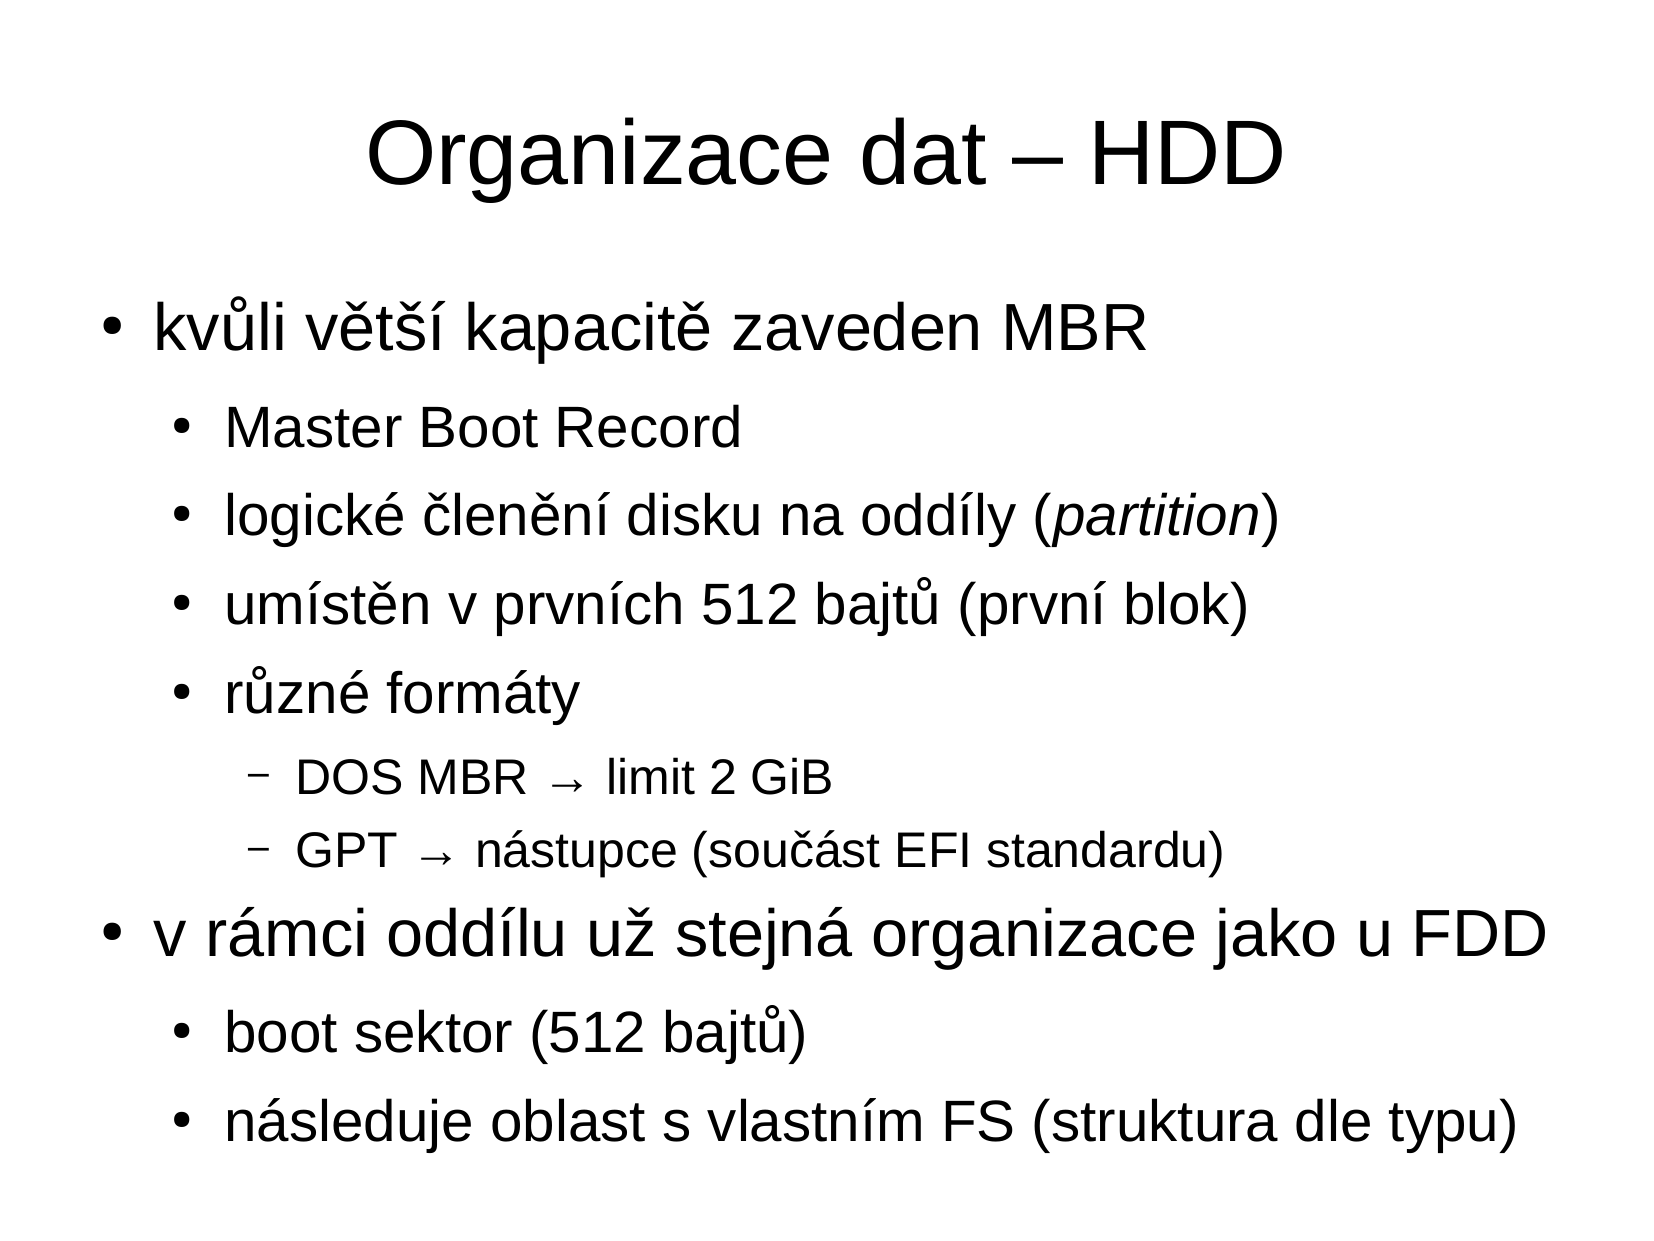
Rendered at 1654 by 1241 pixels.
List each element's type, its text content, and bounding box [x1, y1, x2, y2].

title Organizace dat – HDD [82, 56, 1571, 250]
list kvůli větší kapacitě zaveden MBR Master Boot Record logické členění disku na oddíly (partition) umístěn v prvních 512 bajtů (první blok) různé formáty DOS MBR → limit 2 GiB GPT → nástupce (součást EFI standardu) v rámci oddílu už stejná organizace jako u FDD boot sektor (512 bajtů) následuje oblast s vlastním FS (struktura dle typu) [82, 290, 1571, 1154]
